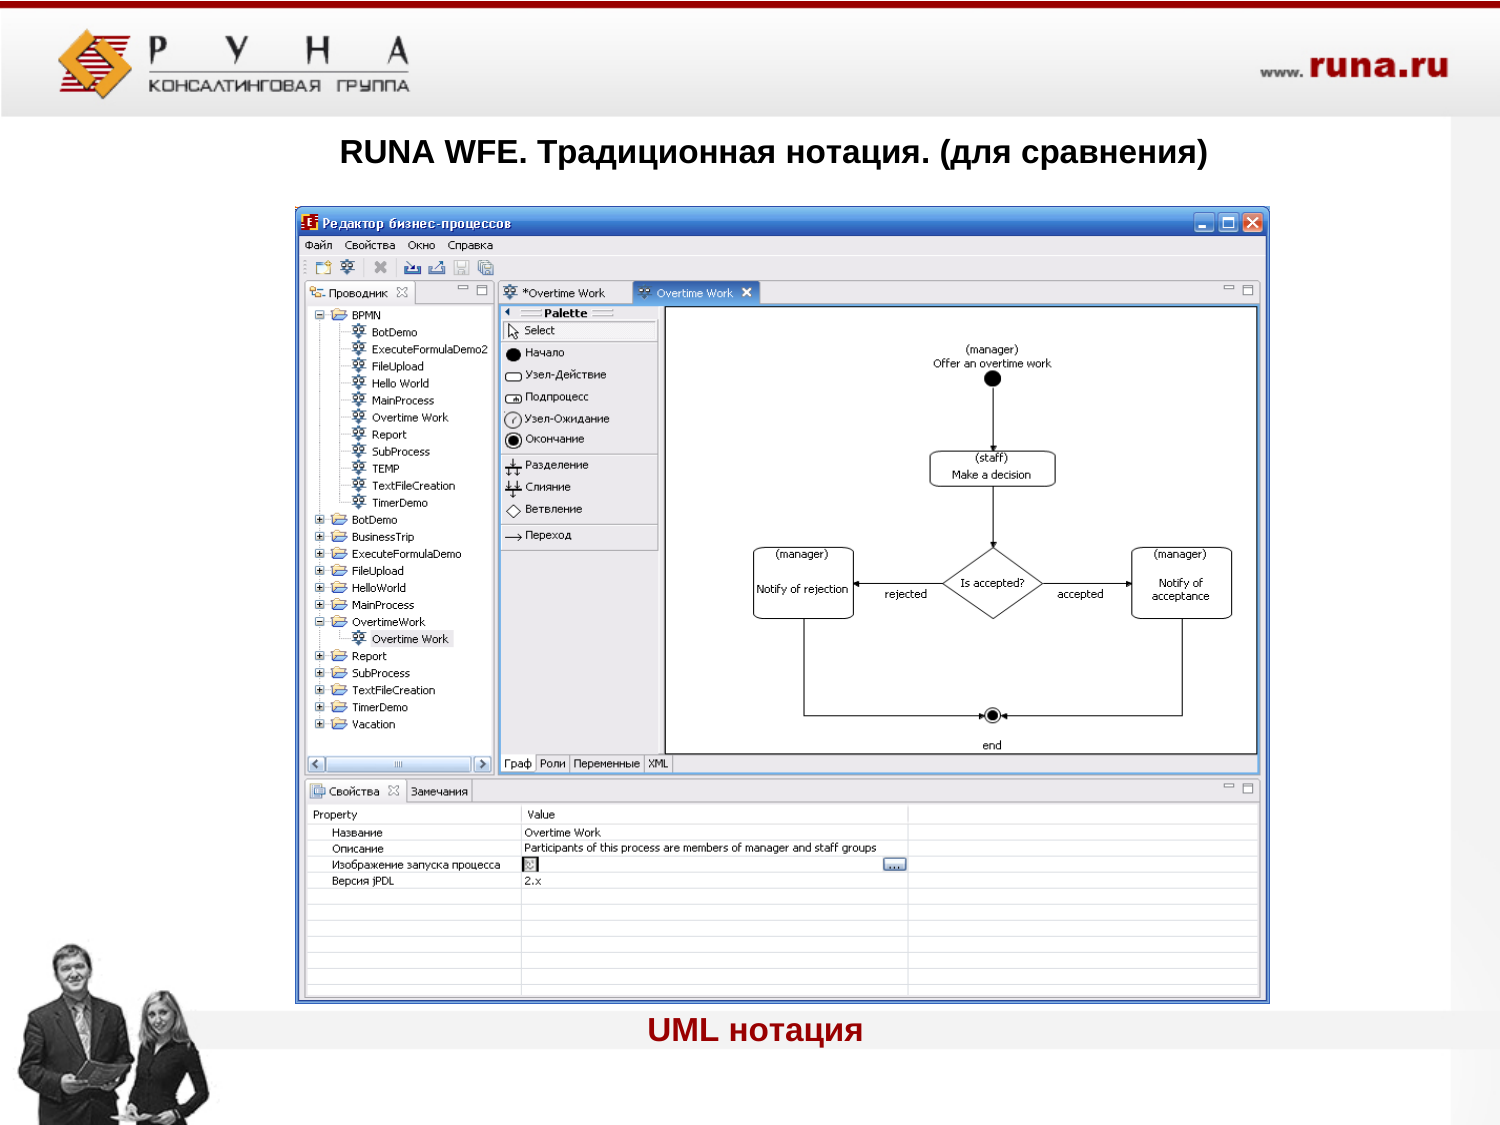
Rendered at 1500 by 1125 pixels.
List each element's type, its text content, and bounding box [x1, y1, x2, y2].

text_box RUNA WFE. Традиционная нотация. (для сравнения) [324, 122, 1241, 178]
picture [0, 1, 1500, 1125]
text_box UML нотация [159, 1000, 1353, 1048]
